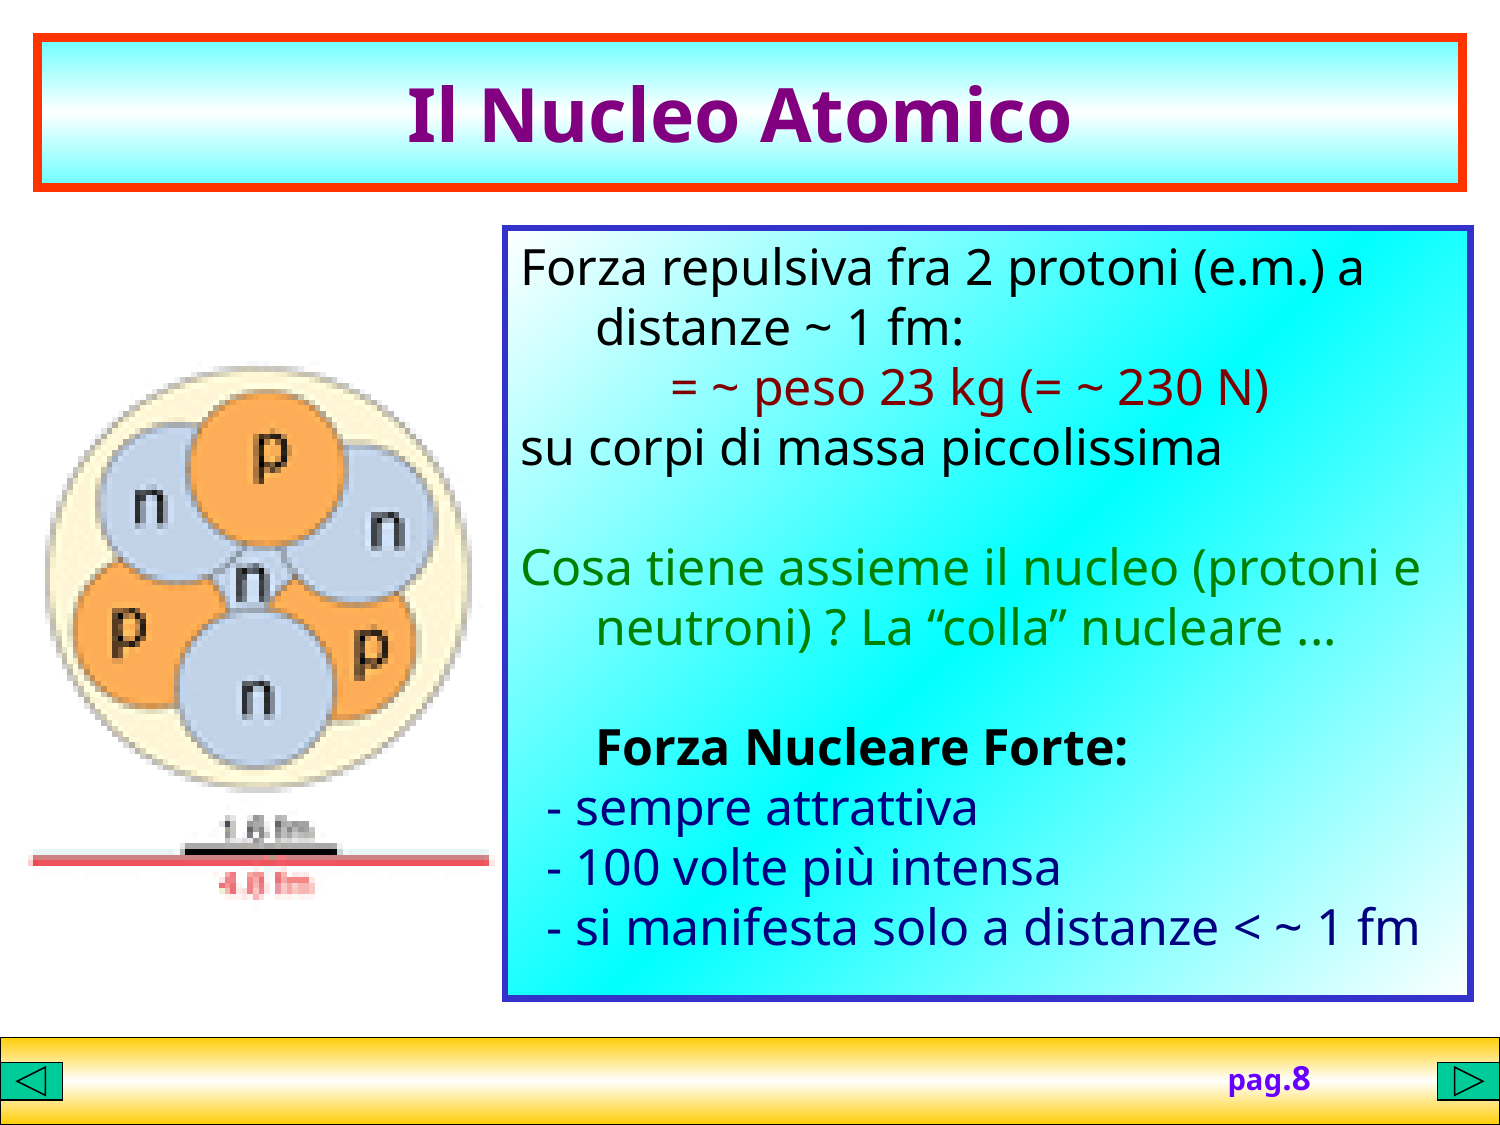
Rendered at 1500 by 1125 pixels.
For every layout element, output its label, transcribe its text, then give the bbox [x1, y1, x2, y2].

picture [17, 361, 501, 917]
text_box Forza repulsiva fra 2 protoni (e.m.) a distanze ~ 1 fm: = ~ peso 23 kg (= ~ 230 N) su corpi di massa piccolissima Cosa tiene assieme il nucleo (protoni e neutroni) ? La “colla” nucleare ... Forza Nucleare Forte: - sempre attrattiva - 100 volte più intensa - si manifesta solo a distanze < ~ 1 fm [505, 228, 1471, 999]
title Il Nucleo Atomico [37, 37, 1463, 188]
